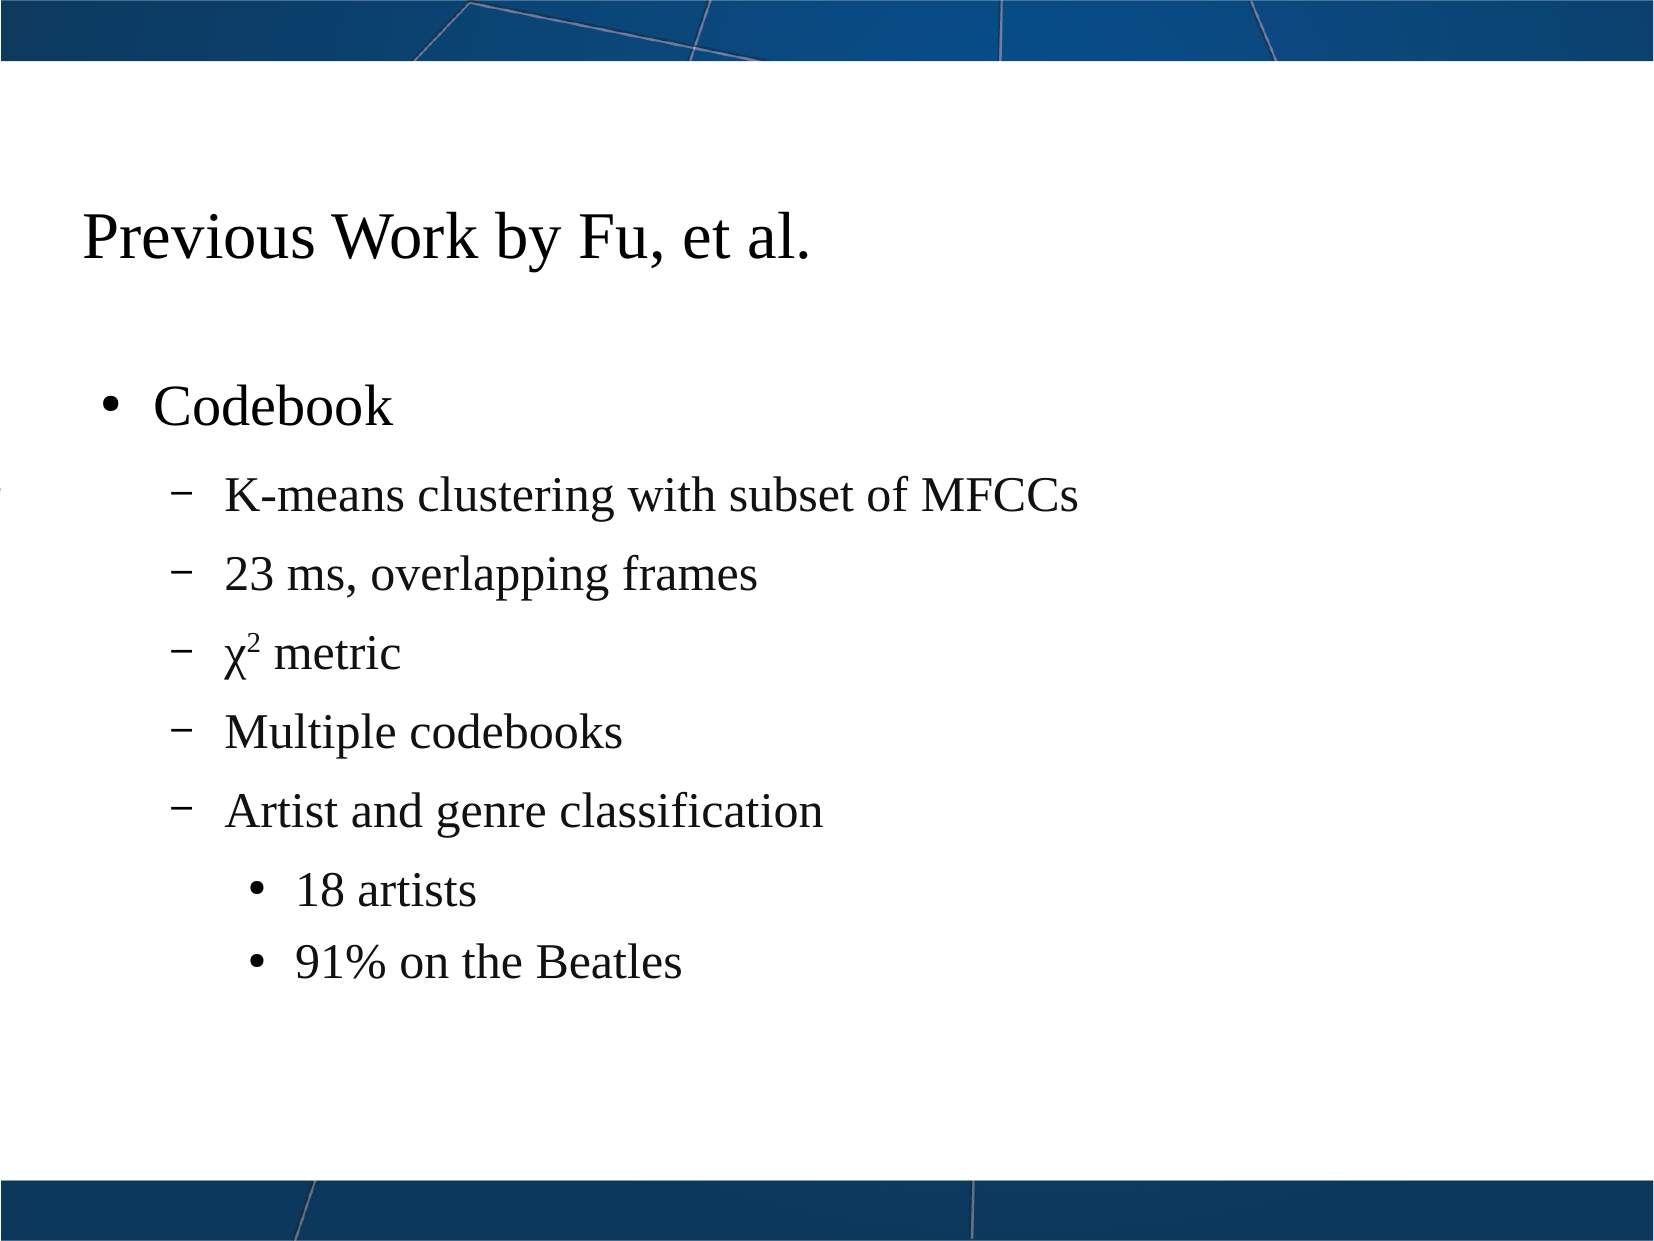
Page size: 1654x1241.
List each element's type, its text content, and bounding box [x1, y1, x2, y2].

picture [0, 0, 1654, 1241]
title Previous Work by Fu, et al. [82, 132, 1571, 340]
list Codebook K-means clustering with subset of MFCCs 23 ms, overlapping frames χ2 metric Multiple codebooks Artist and genre classification 18 artists 91% on the Beatles [82, 372, 1571, 1093]
